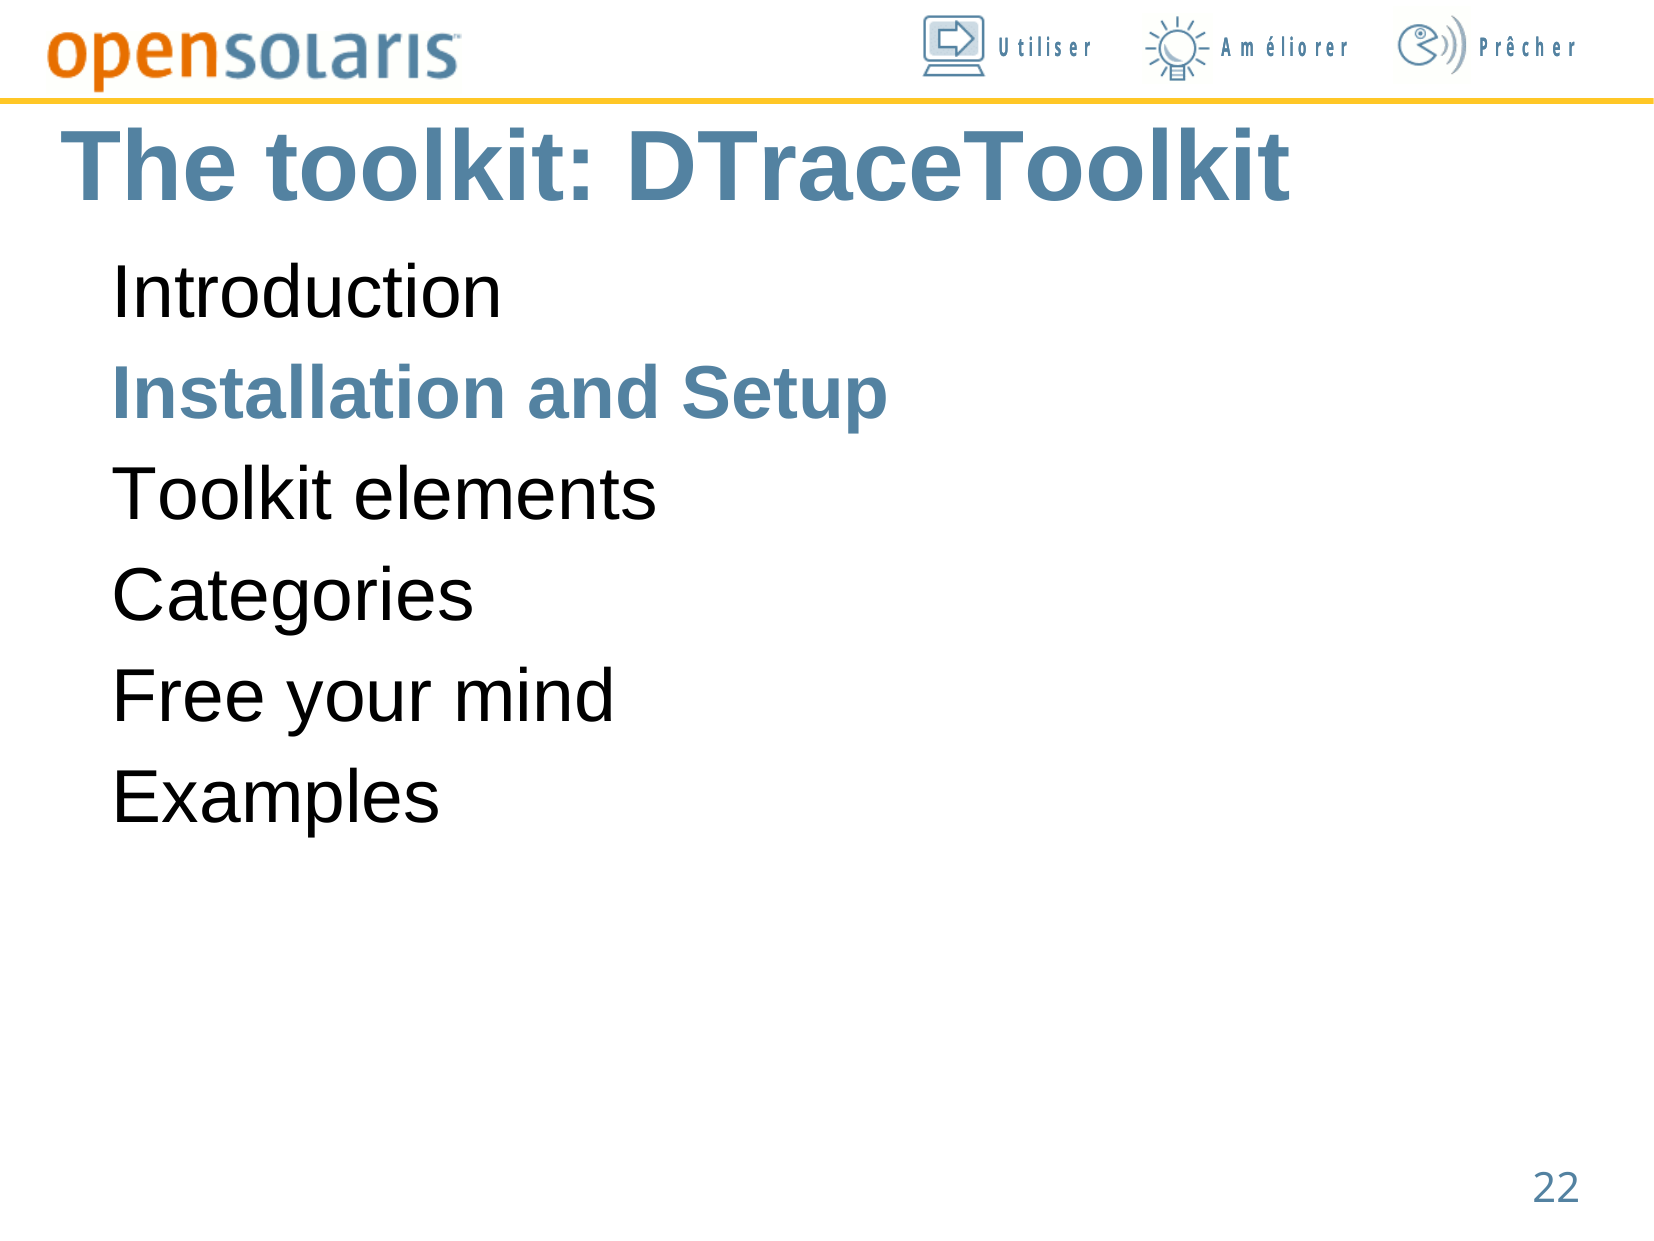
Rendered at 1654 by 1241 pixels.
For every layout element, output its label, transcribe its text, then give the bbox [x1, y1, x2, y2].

title The toolkit: DTraceToolkit [60, 109, 1534, 222]
picture [46, 31, 462, 94]
list Introduction Installation and Setup Toolkit elements Categories Free your mind Examples [94, 249, 1552, 1163]
